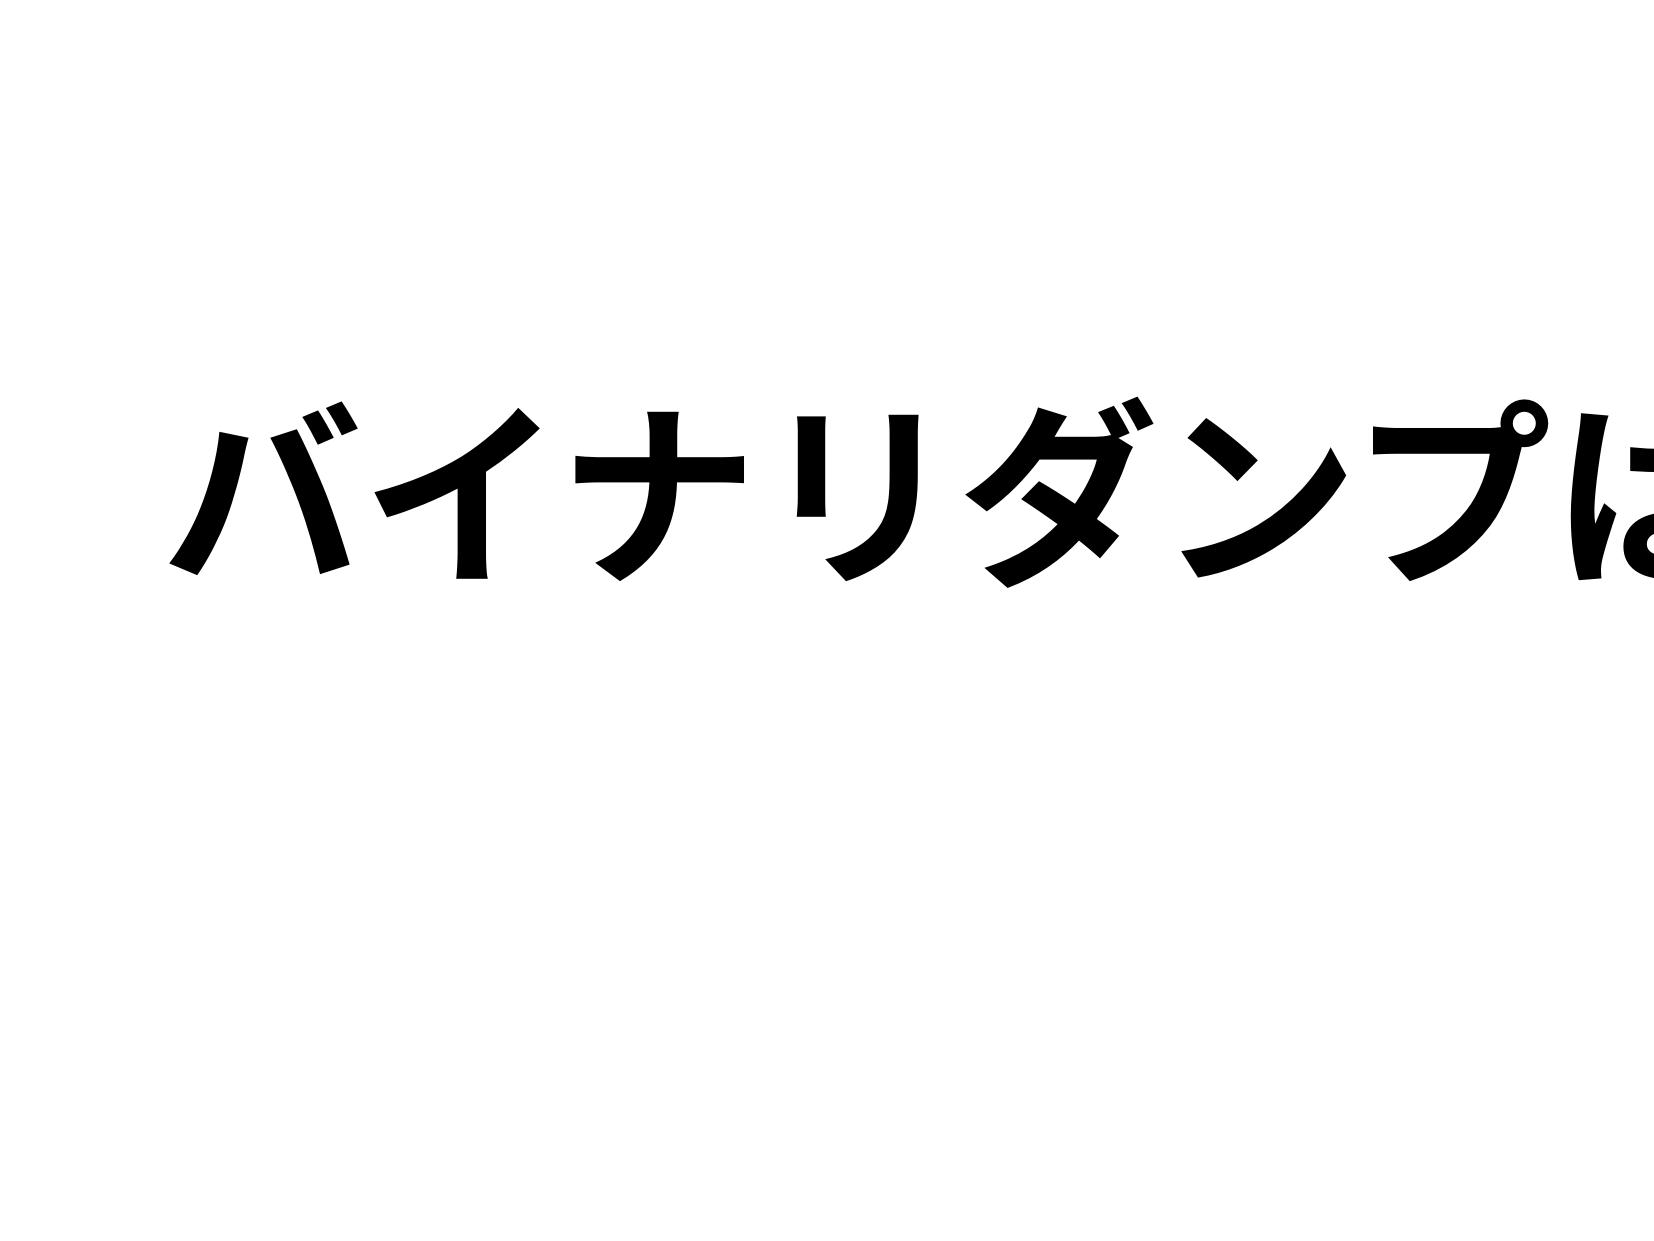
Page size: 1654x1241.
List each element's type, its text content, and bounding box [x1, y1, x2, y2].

text_box バイナリダンプは [147, 330, 1555, 562]
